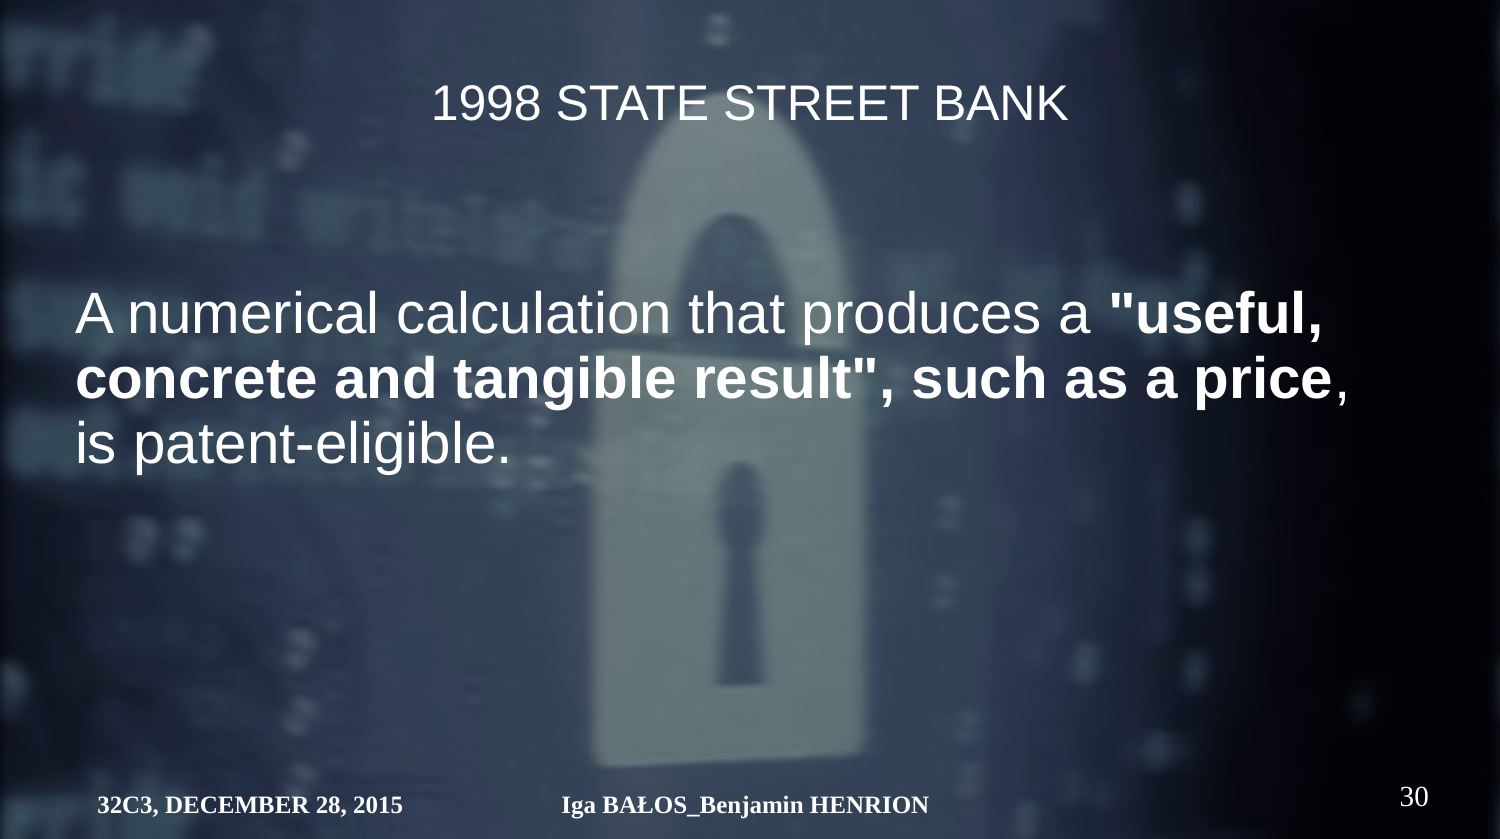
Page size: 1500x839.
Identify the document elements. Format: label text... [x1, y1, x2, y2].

picture [0, 0, 1500, 839]
list A numerical calculation that produces a "useful, concrete and tangible result", such as a price, is patent-eligible. [74, 196, 1395, 839]
title 1998 STATE STREET BANK [74, 33, 1425, 174]
